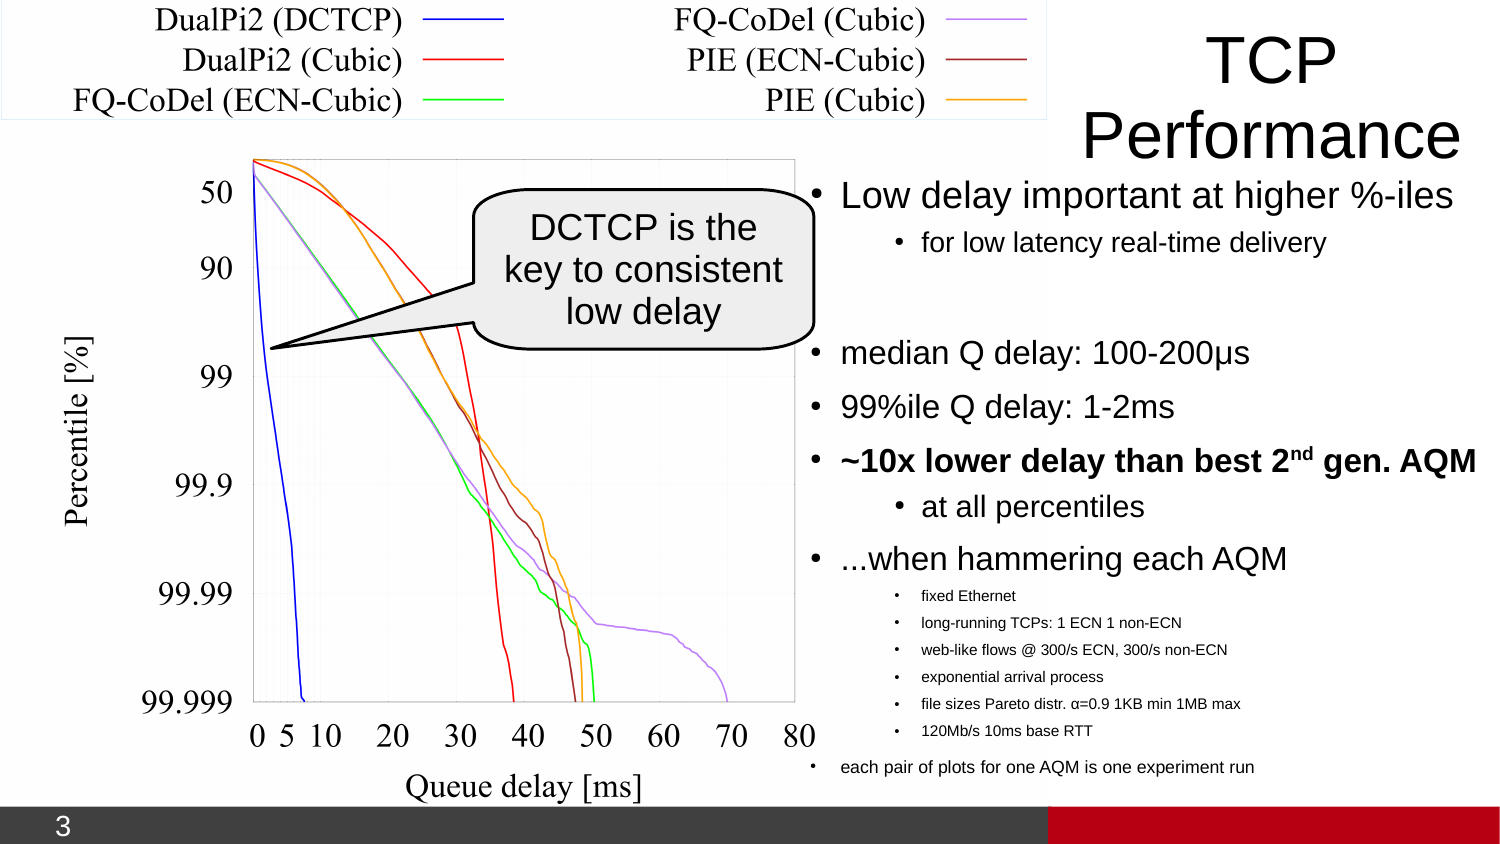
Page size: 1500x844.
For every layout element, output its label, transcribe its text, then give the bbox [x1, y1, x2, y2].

title TCP Performance [1053, 22, 1492, 173]
text_box DCTCP is the key to consistent low delay [271, 189, 814, 350]
list Low delay important at higher %-iles for low latency real-time delivery median Q delay: 100-200μs 99%ile Q delay: 1-2ms ~10x lower delay than best 2nd gen. AQM at all percentiles ...when hammering each AQM fixed Ethernet long-running TCPs: 1 ECN 1 non-ECN web-like flows @ 300/s ECN, 300/s non-ECN exponential arrival process file sizes Pareto distr. α=0.9 1KB min 1MB max 120Mb/s 10ms base RTT each pair of plots for one AQM is one experiment run [800, 173, 1493, 791]
picture [1, 0, 1047, 804]
